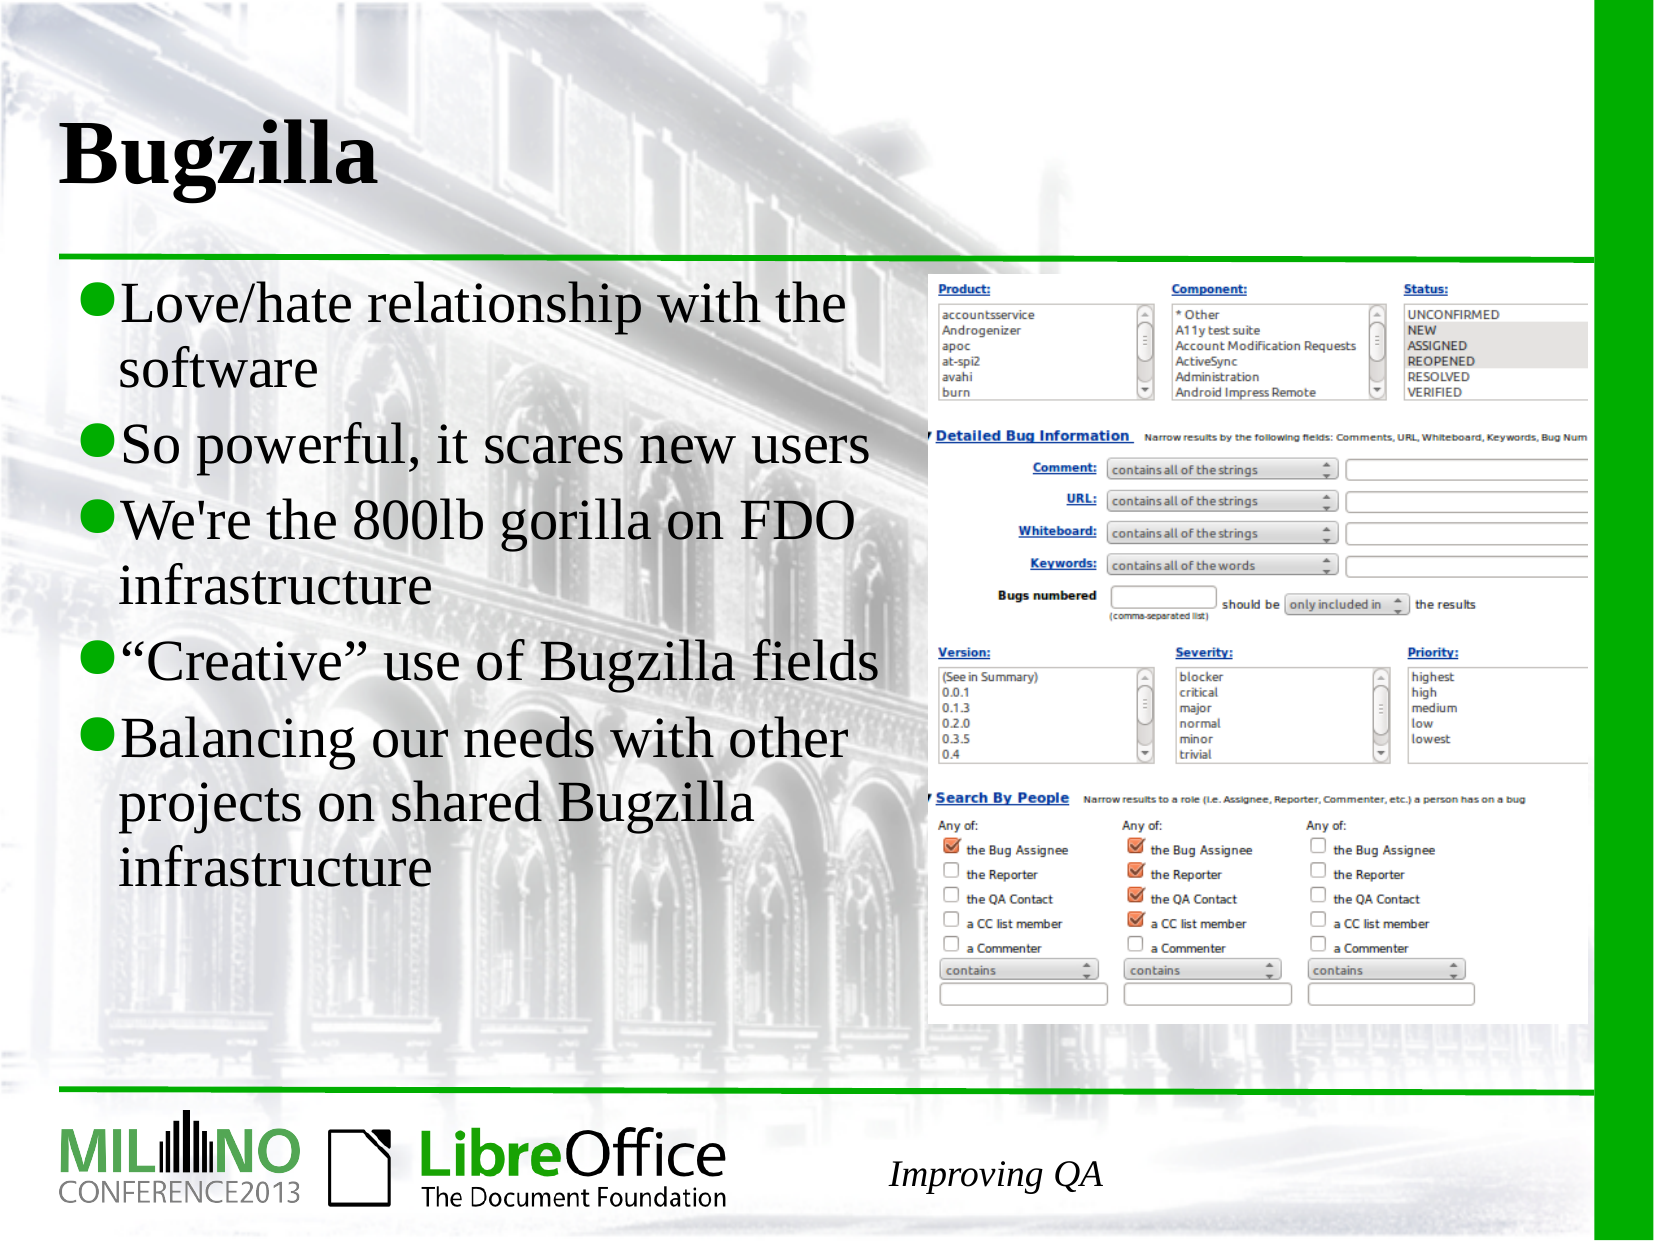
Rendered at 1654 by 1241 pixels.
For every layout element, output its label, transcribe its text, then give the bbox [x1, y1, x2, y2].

title Bugzilla [59, 49, 1548, 257]
list Love/hate relationship with the software So powerful, it scares new users We're the 800lb gorilla on FDO infrastructure “Creative” use of Bugzilla fields Balancing our needs with other projects on shared Bugzilla infrastructure [30, 270, 1486, 990]
picture [0, 1, 1594, 1241]
